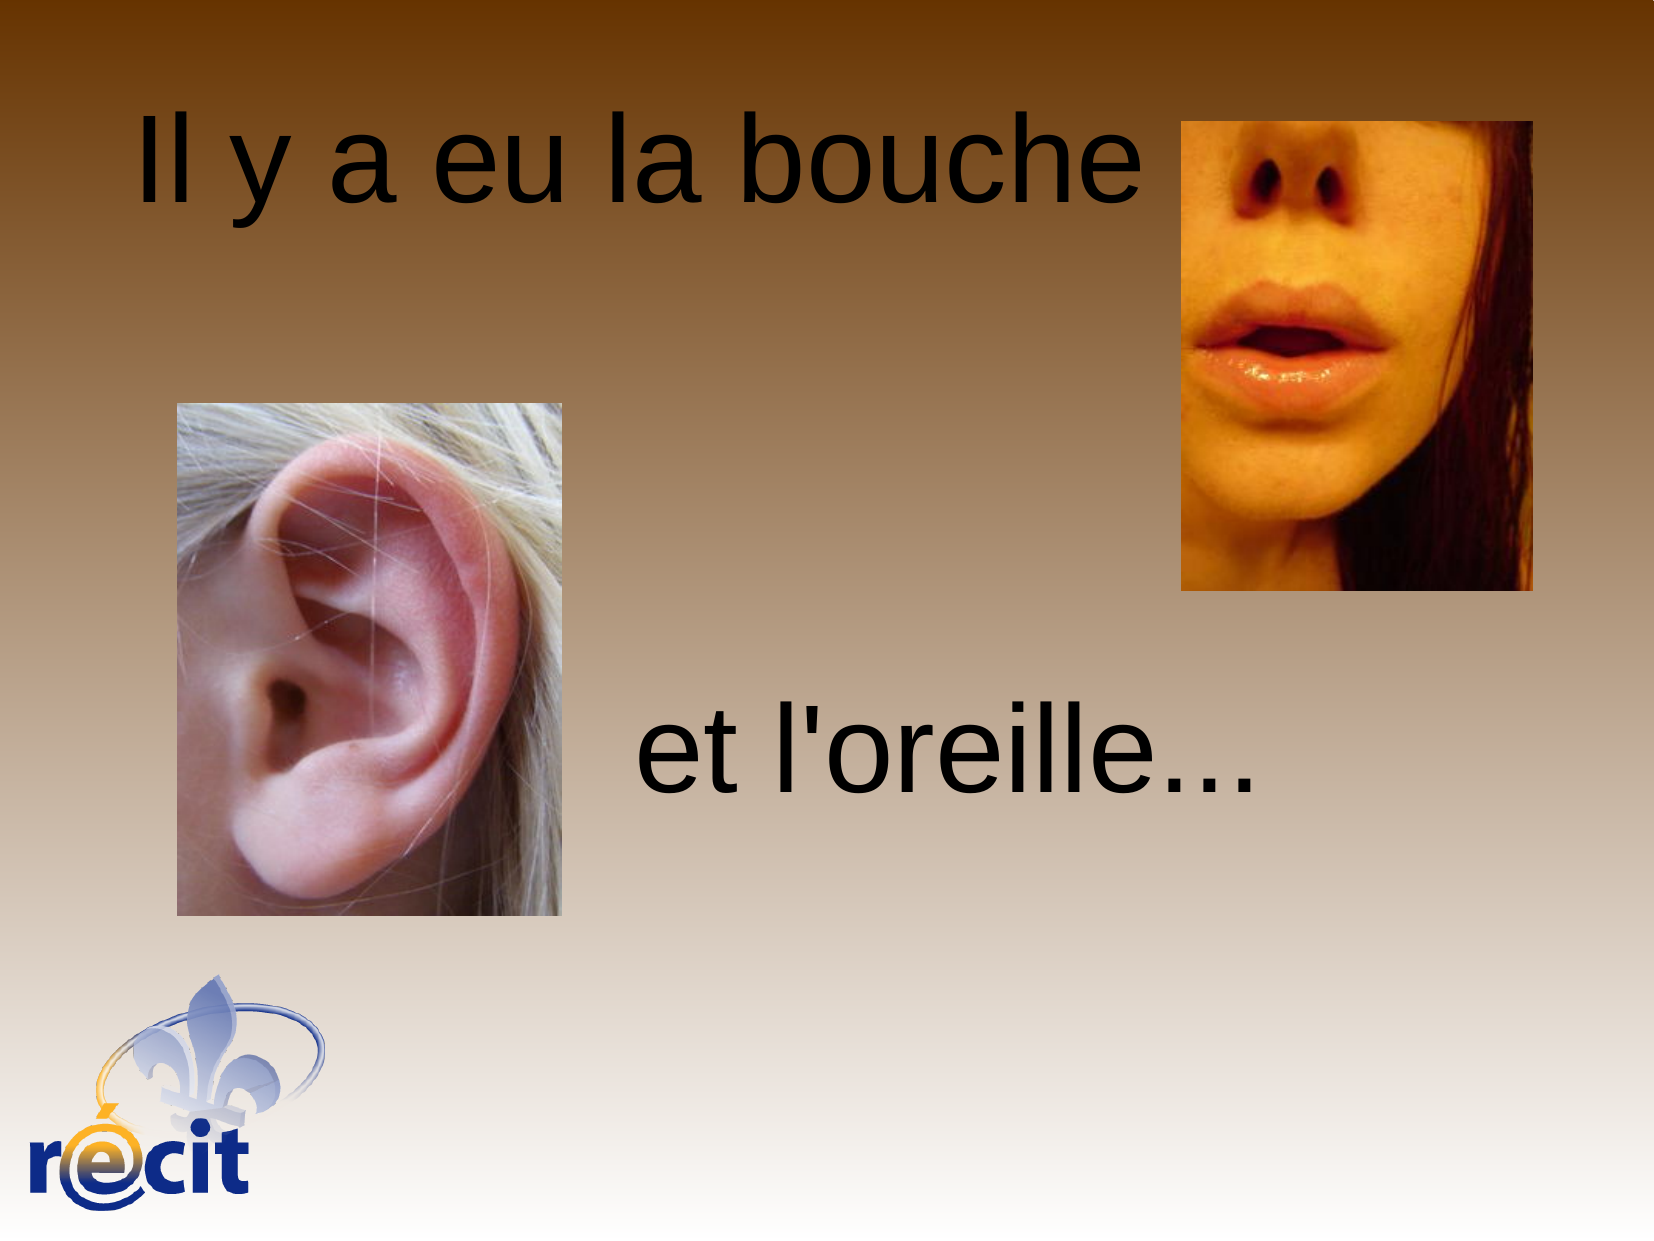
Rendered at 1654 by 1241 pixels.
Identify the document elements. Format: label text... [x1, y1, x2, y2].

picture [177, 403, 562, 916]
text_box et l'oreille... [619, 672, 1477, 827]
text_box Il y a eu la bouche [118, 81, 1418, 237]
picture [1181, 121, 1533, 591]
picture [29, 974, 325, 1211]
